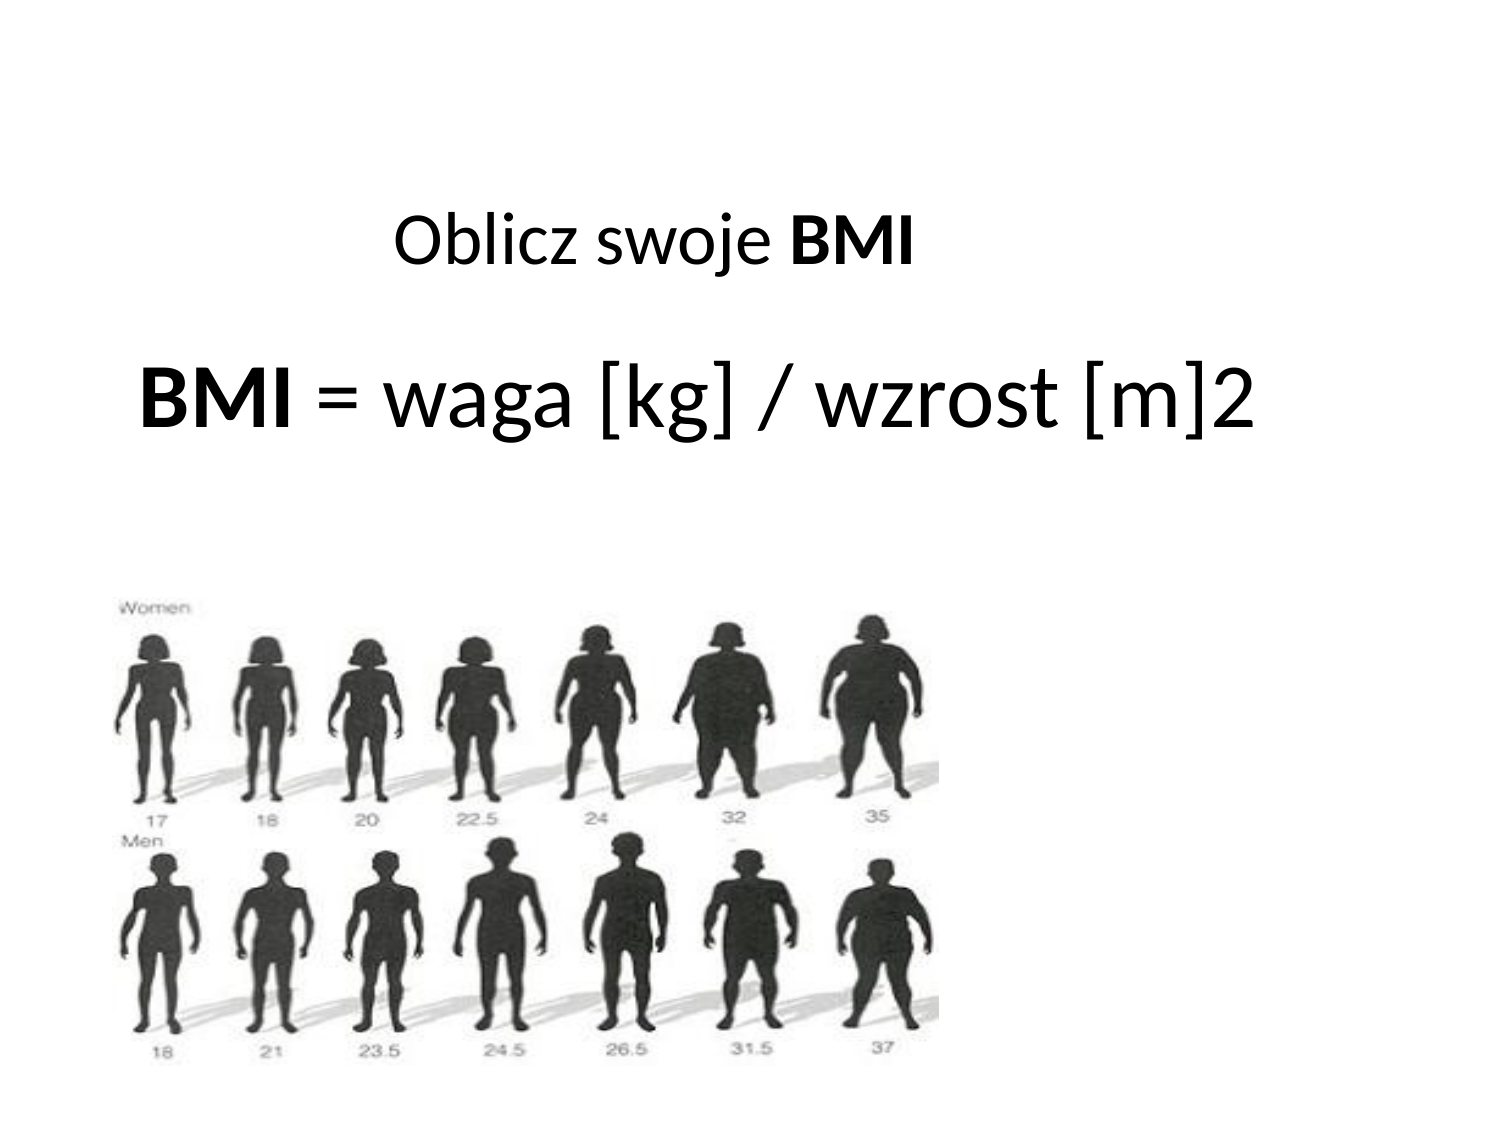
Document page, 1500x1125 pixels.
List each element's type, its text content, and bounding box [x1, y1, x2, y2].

picture [112, 597, 939, 1066]
text_box Oblicz swoje BMI BMI = waga [kg] / wzrost [m]2 [123, 125, 1447, 571]
